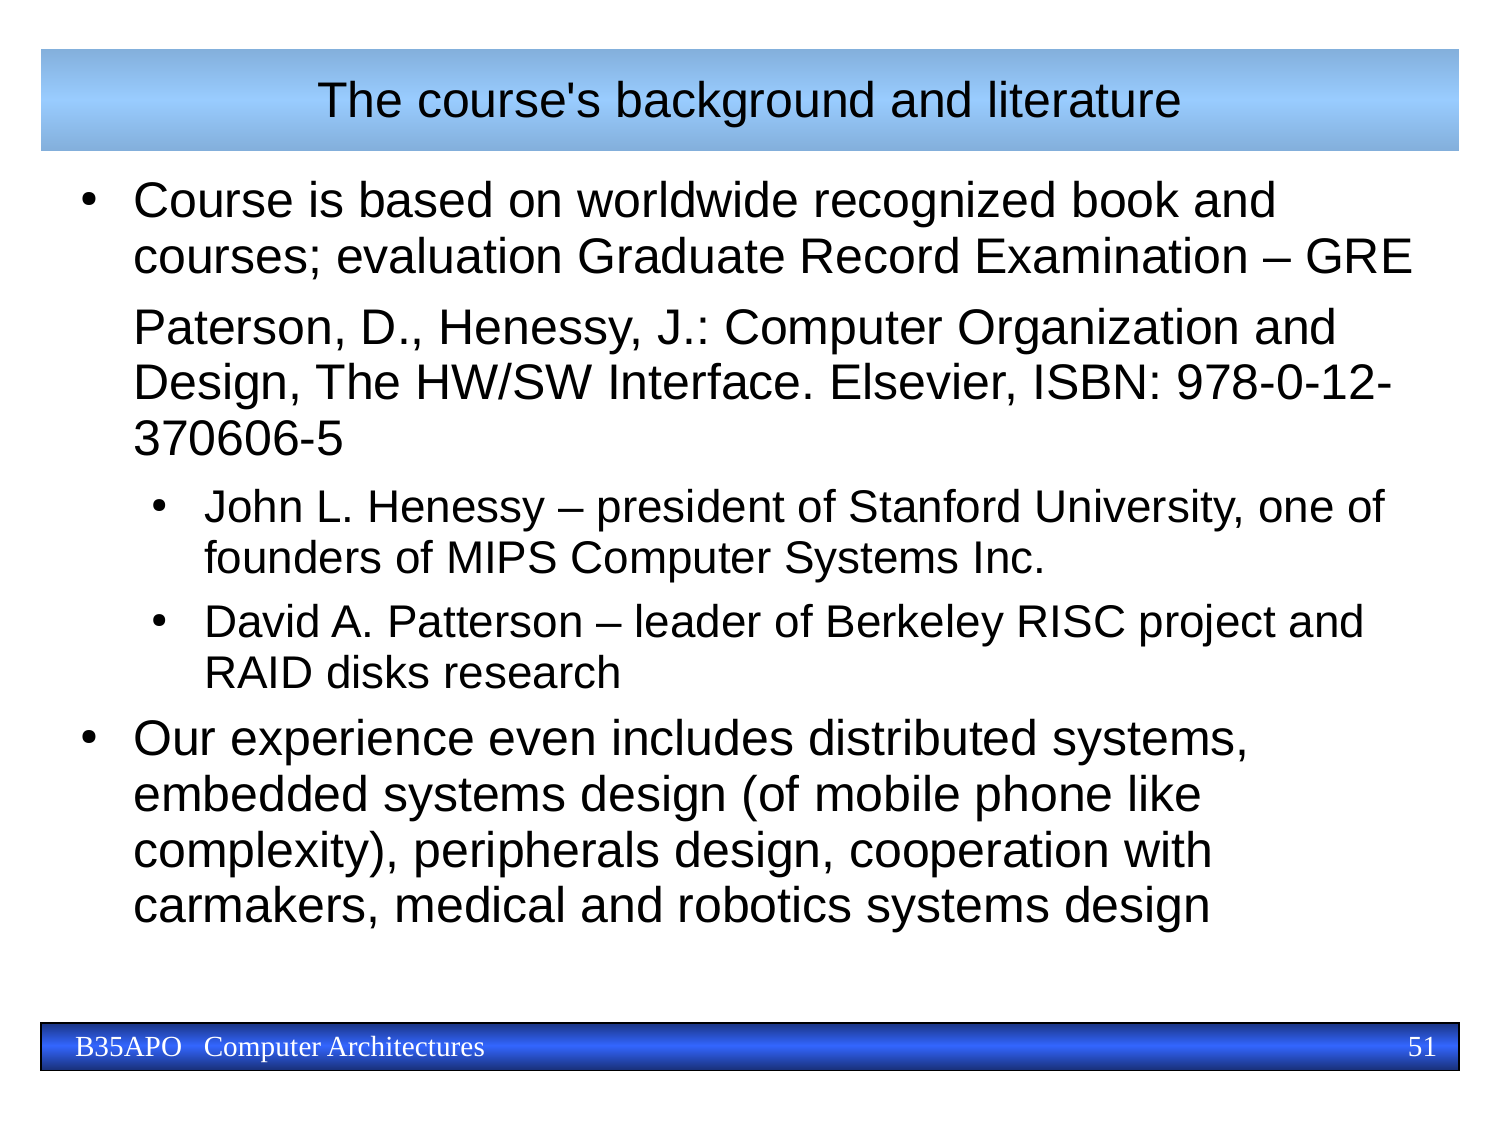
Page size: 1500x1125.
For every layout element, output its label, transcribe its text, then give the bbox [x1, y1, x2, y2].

list Course is based on worldwide recognized book and courses; evaluation Graduate Record Examination – GRE Paterson, D., Henessy, J.: Computer Organization and Design, The HW/SW Interface. Elsevier, ISBN: 978-0-12-370606-5 John L. Henessy – president of Stanford University, one of founders of MIPS Computer Systems Inc. David A. Patterson – leader of Berkeley RISC project and RAID disks research Our experience even includes distributed systems, embedded systems design (of mobile phone like complexity), peripherals design, cooperation with carmakers, medical and robotics systems design [62, 172, 1426, 1000]
title The course's background and literature [41, 49, 1459, 151]
